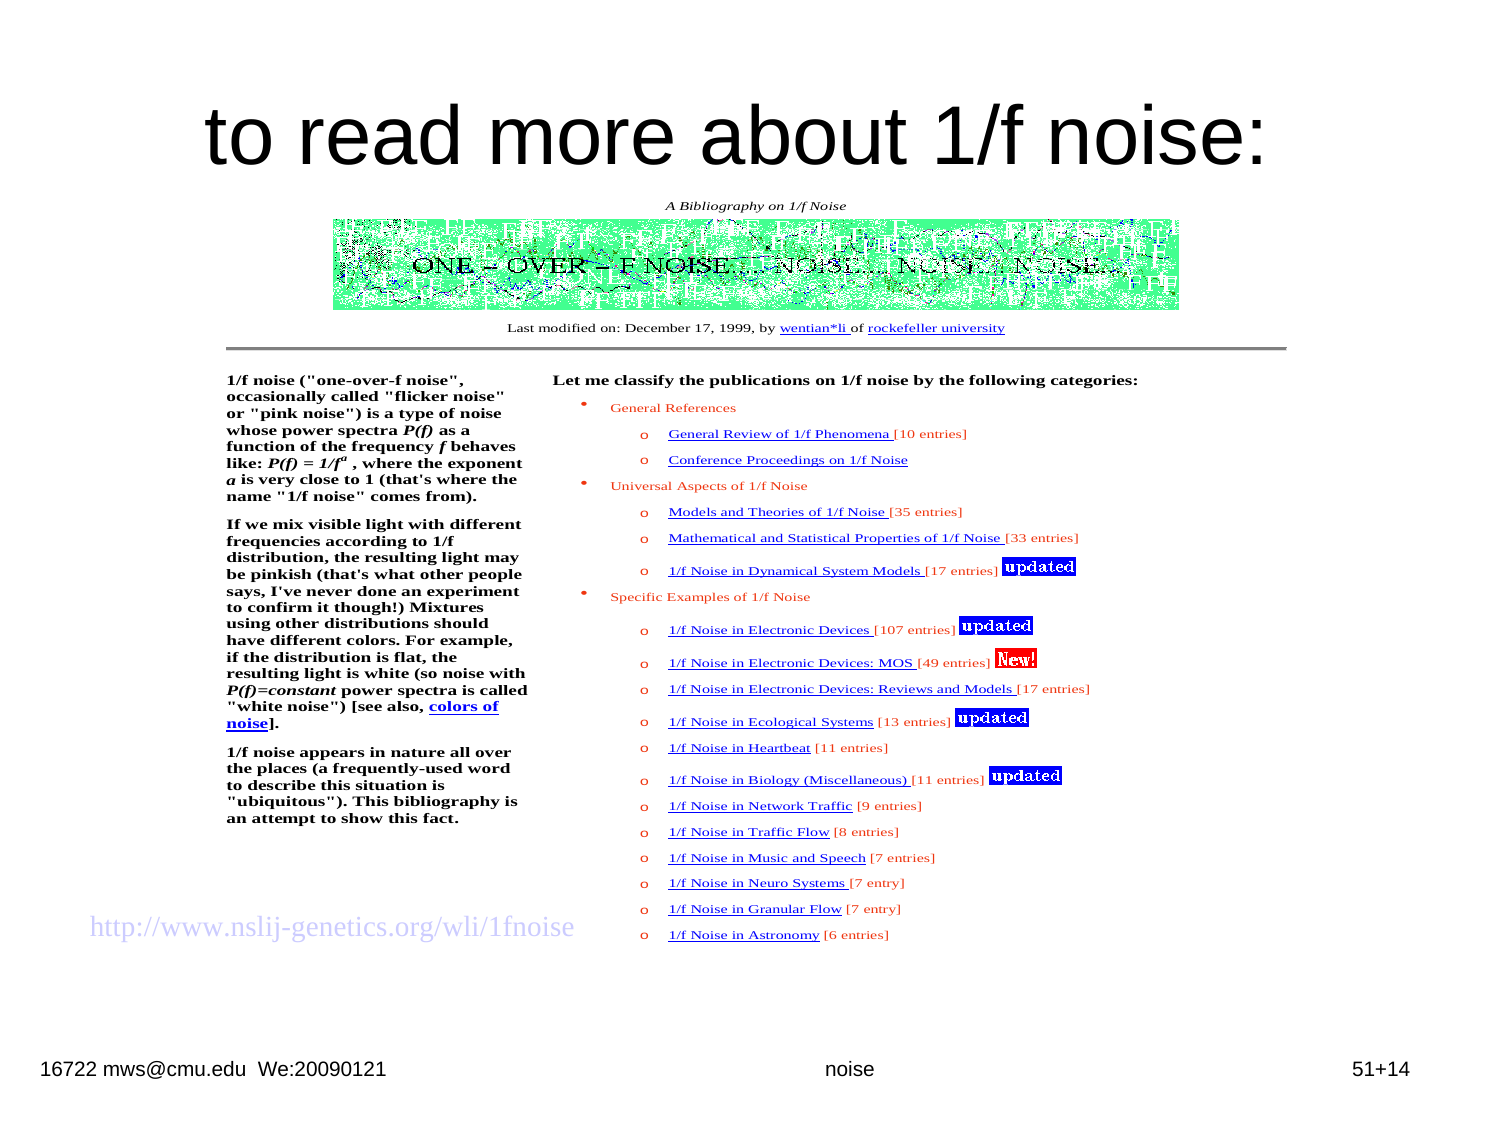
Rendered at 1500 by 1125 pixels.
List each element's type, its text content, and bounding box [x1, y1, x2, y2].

text_box http://www.nslij-genetics.org/wli/1fnoise [75, 899, 612, 951]
chart [212, 200, 1300, 959]
text_box to read more about 1/f noise: [99, 37, 1376, 225]
